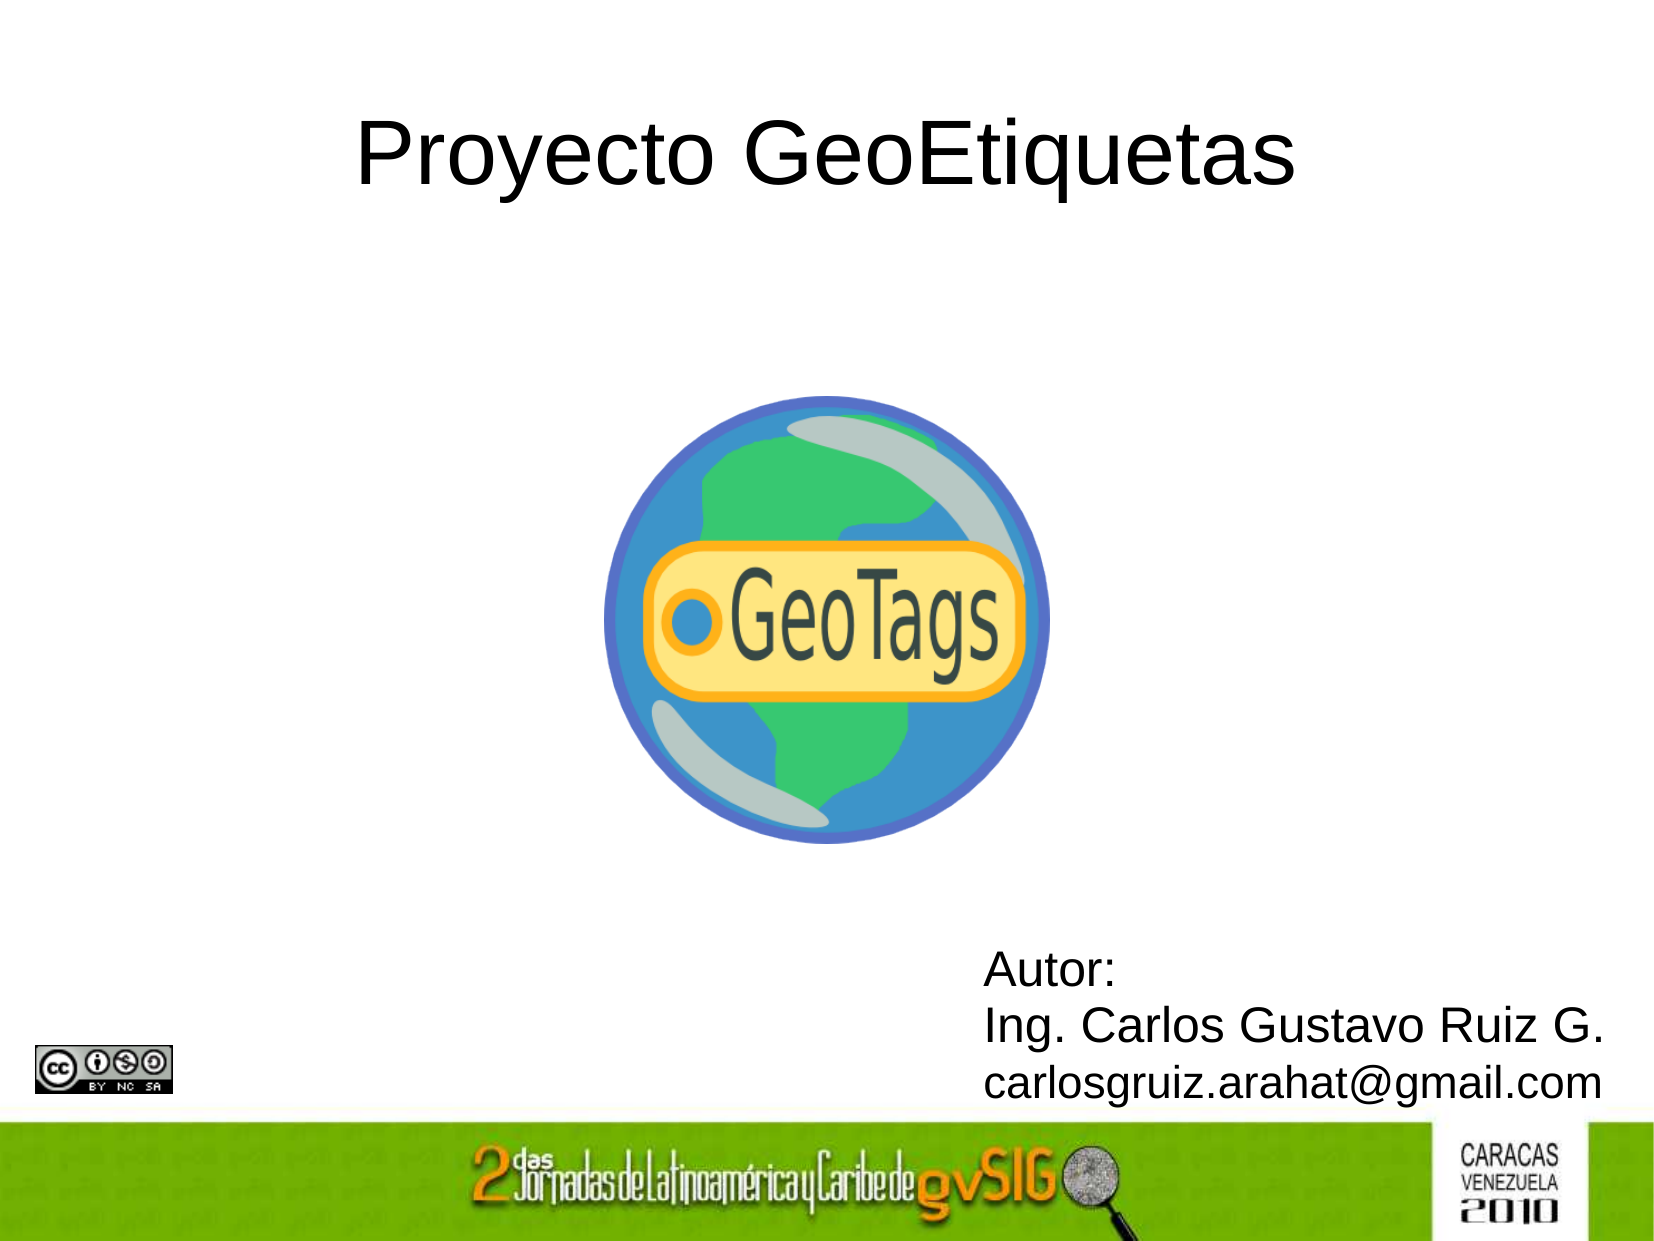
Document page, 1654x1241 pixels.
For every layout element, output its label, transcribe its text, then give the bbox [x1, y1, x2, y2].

title Proyecto GeoEtiquetas [82, 56, 1571, 250]
picture [0, 0, 1654, 1241]
text_box Autor: Ing. Carlos Gustavo Ruiz G. carlosgruiz.arahat@gmail.com [968, 934, 1648, 1117]
